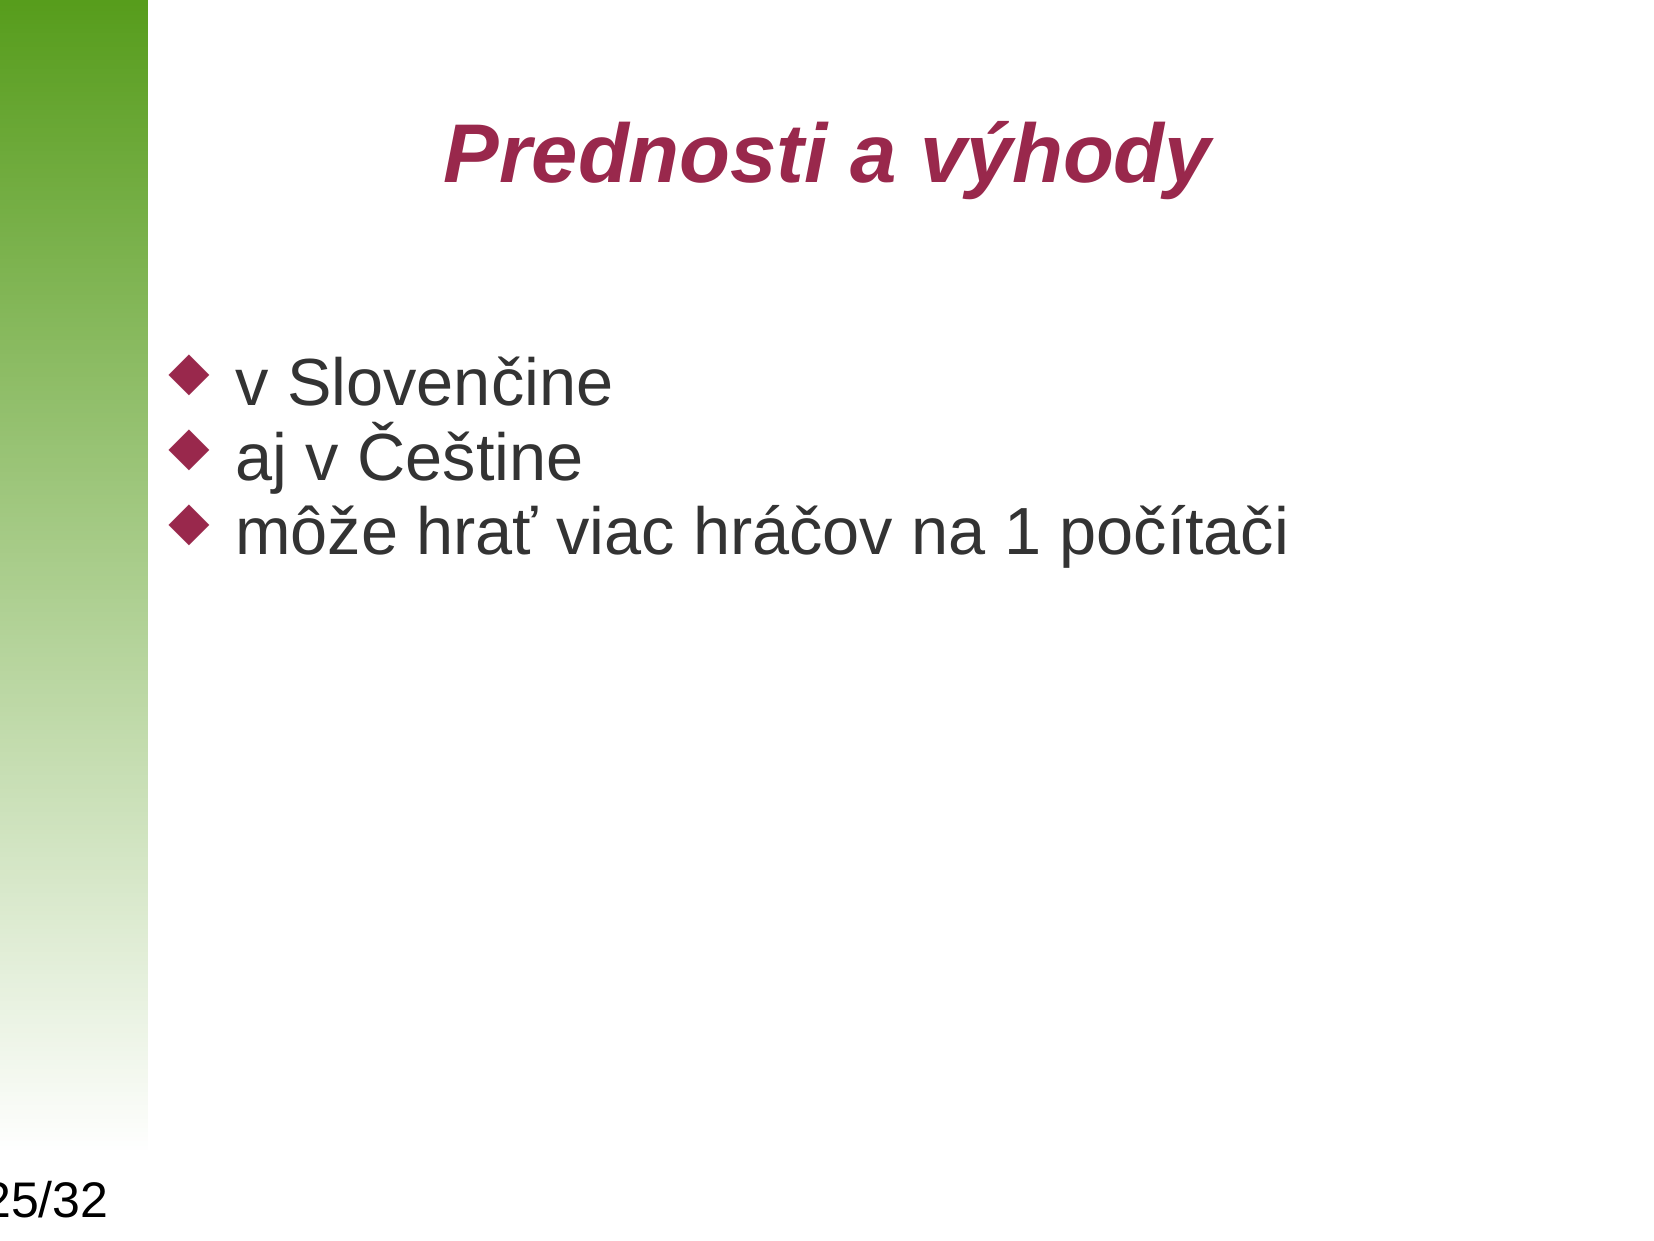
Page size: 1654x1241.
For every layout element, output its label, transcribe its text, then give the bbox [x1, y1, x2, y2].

title Prednosti a výhody [121, 49, 1534, 257]
list v Slovenčine aj v Češtine môže hrať viac hráčov na 1 počítači [152, 344, 1534, 1127]
